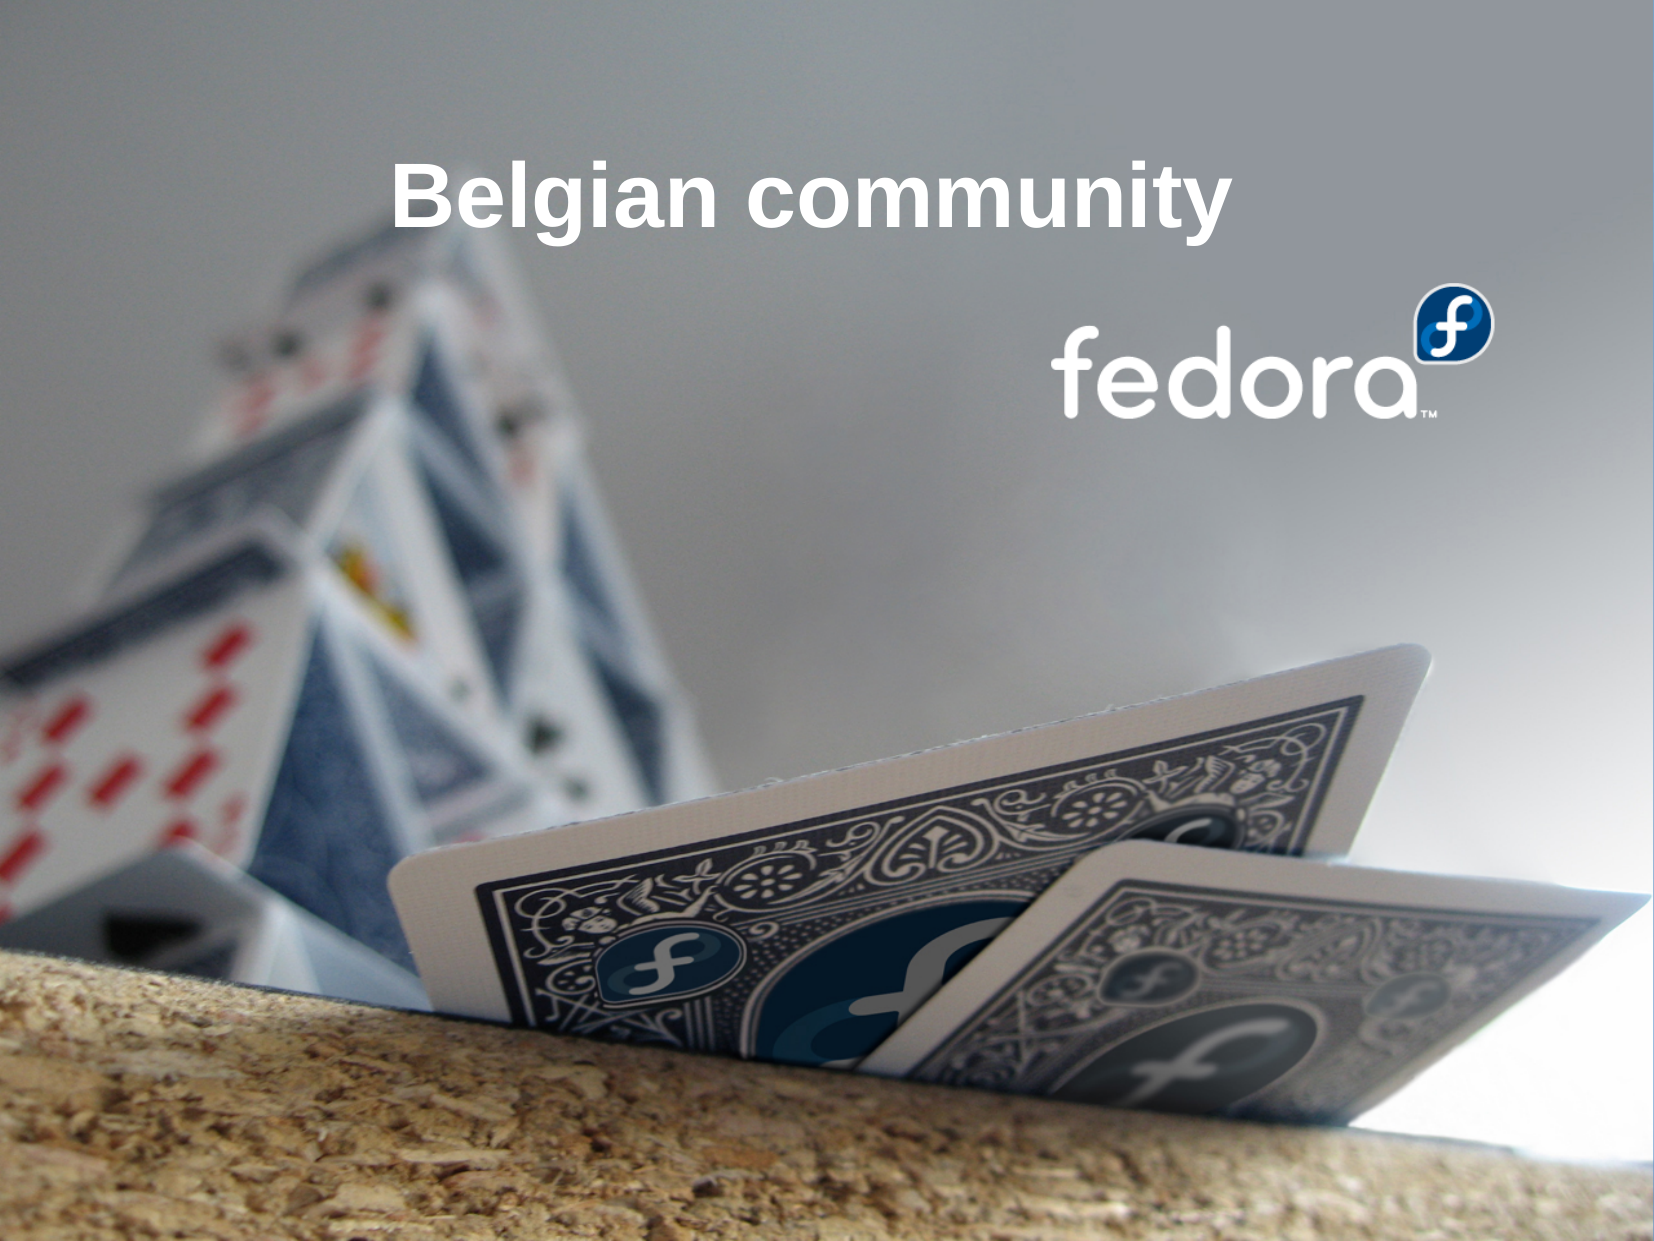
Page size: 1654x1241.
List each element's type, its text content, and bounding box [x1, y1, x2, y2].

picture [0, 0, 1654, 1241]
title Belgian community [118, 112, 1506, 281]
